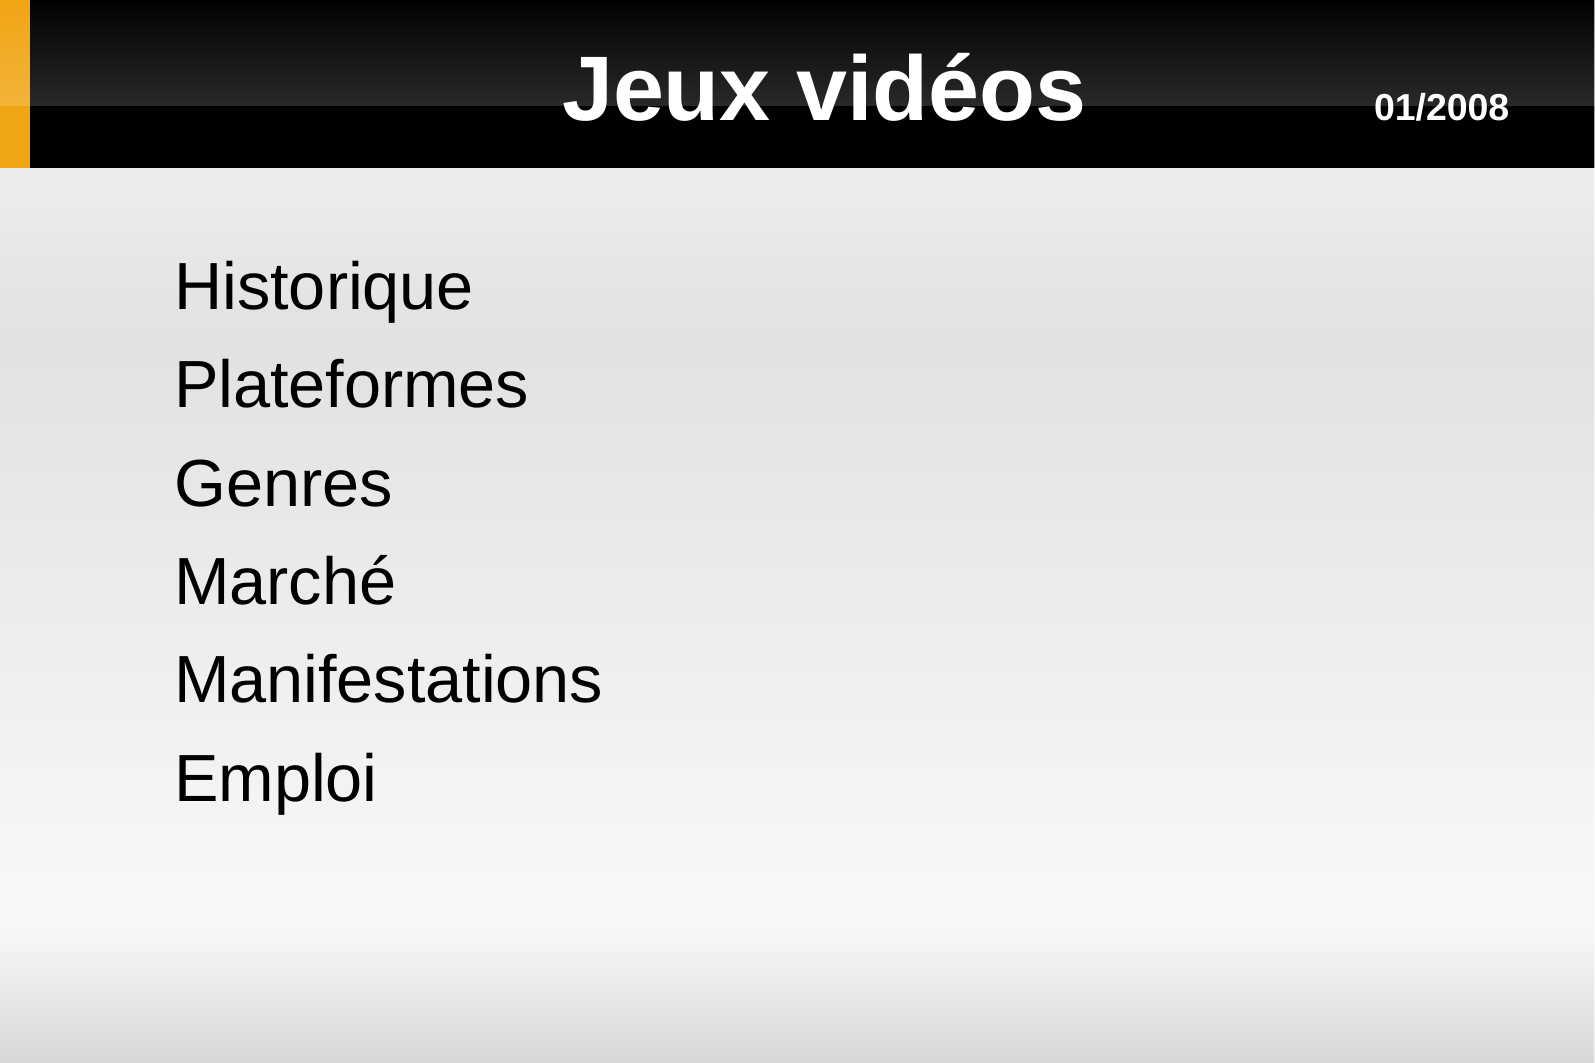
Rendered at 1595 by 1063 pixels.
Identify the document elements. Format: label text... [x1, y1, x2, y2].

picture [0, 0, 1595, 1063]
list Historique Plateformes Genres Marché Manifestations Emploi [79, 248, 1515, 963]
title Jeux vidéos 01/2008 [74, 0, 1510, 178]
